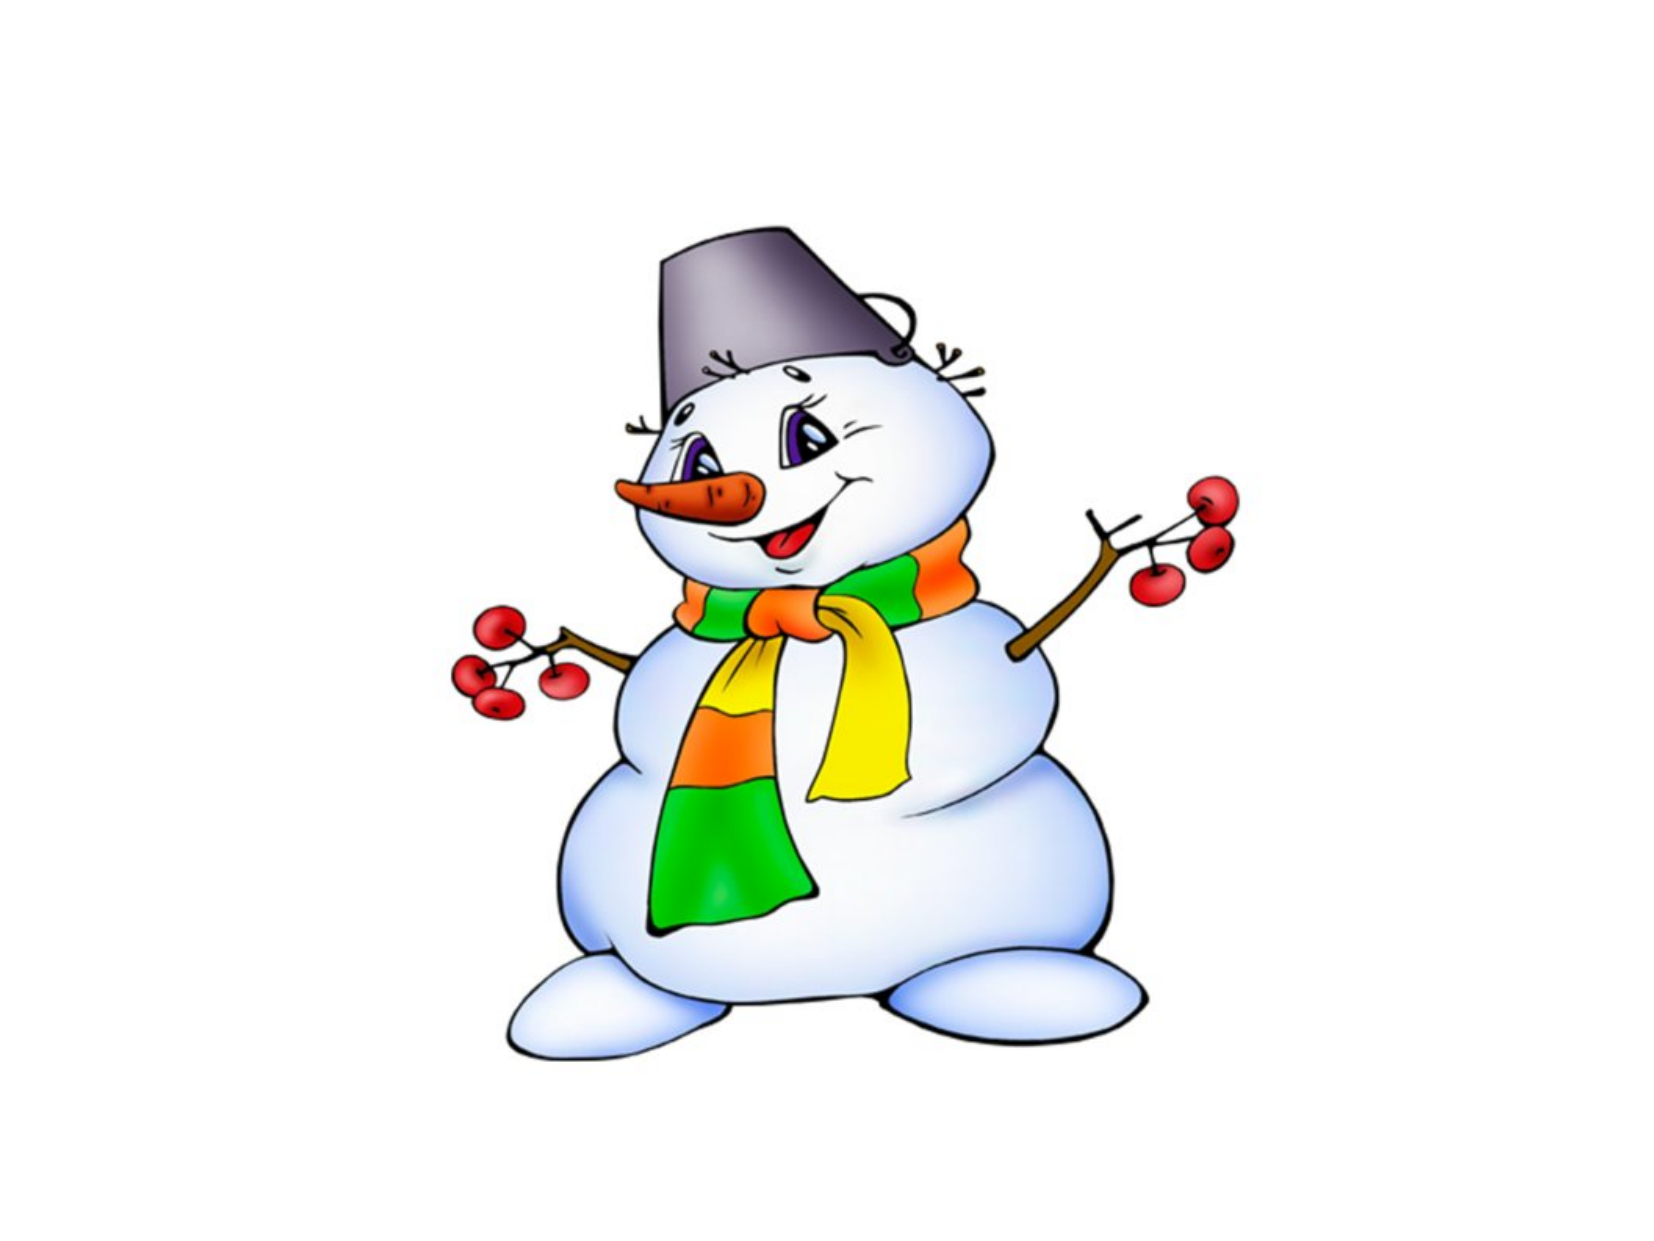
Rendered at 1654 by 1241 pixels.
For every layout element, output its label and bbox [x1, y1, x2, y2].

picture [359, 148, 1298, 1087]
